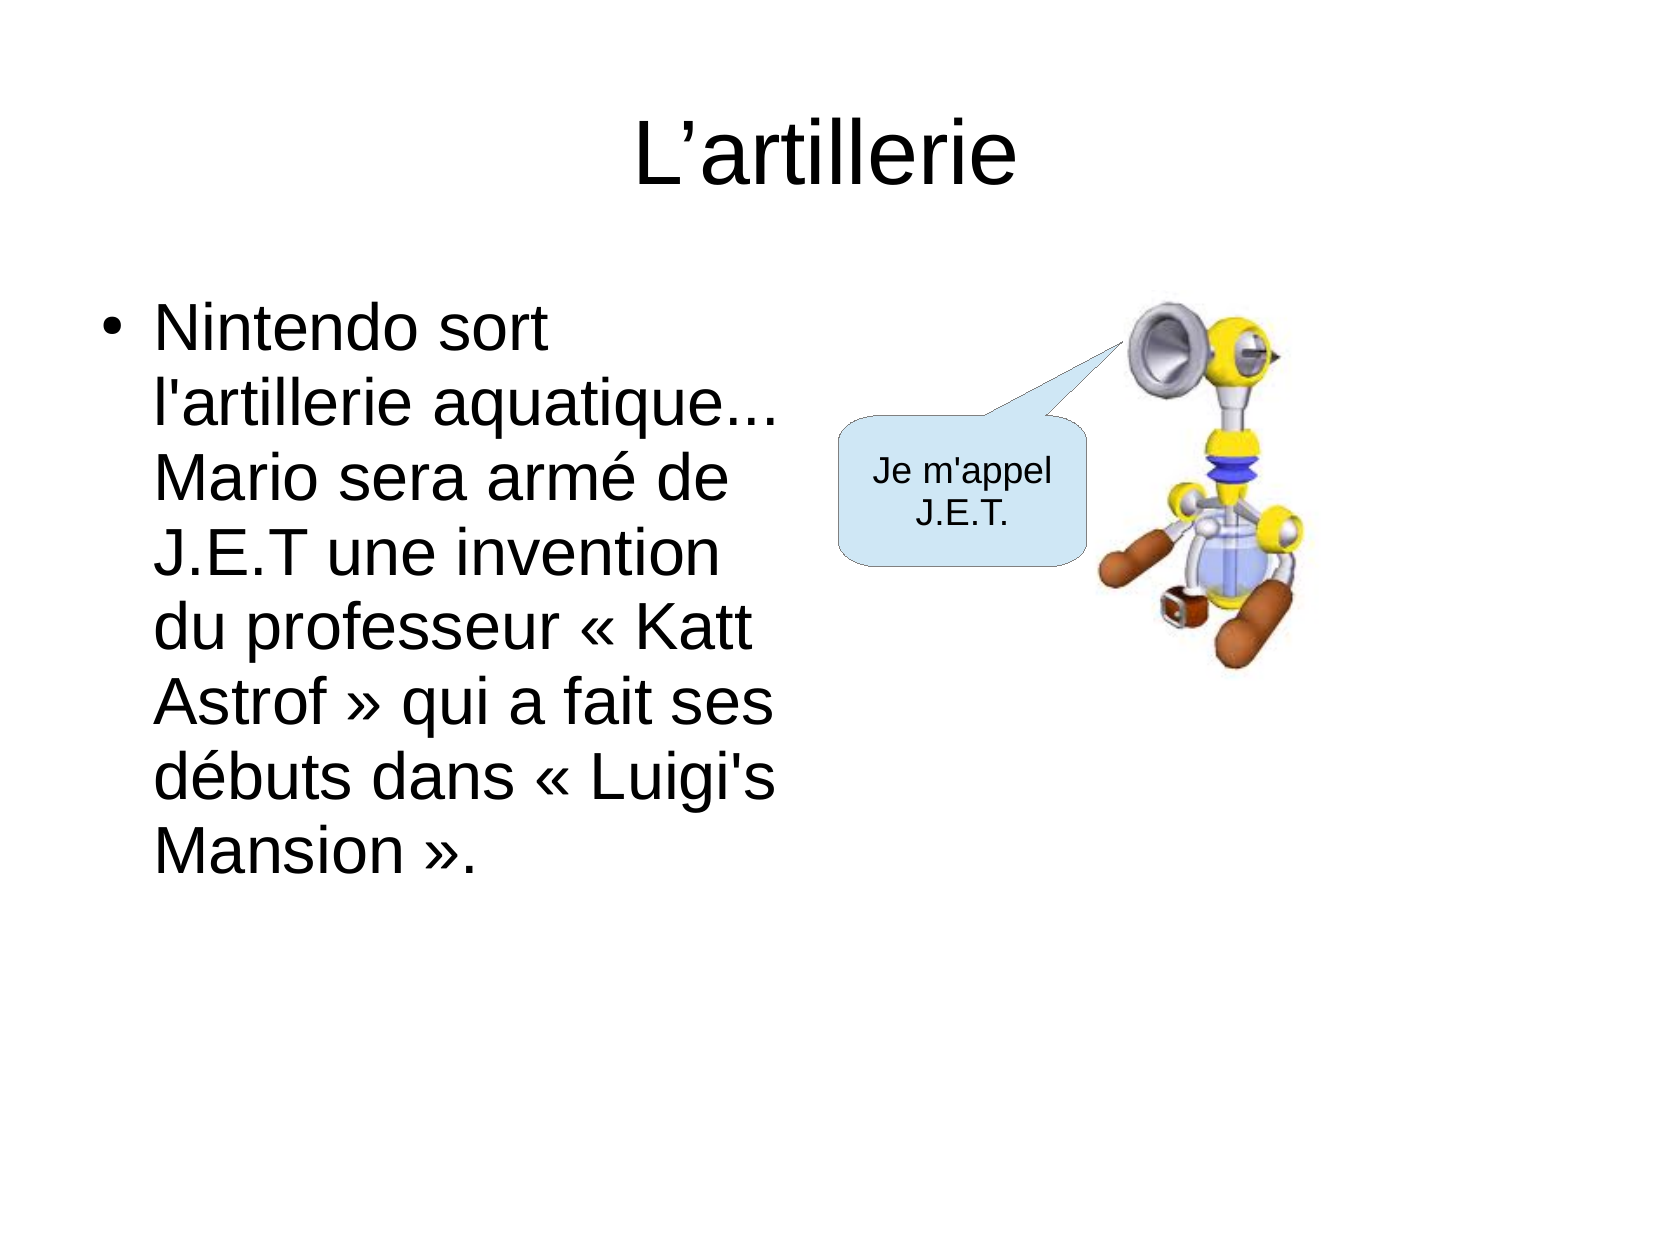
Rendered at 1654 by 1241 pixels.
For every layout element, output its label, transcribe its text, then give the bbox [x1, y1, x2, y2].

title L’artillerie [82, 49, 1571, 257]
picture [1013, 290, 1404, 681]
text_box Je m'appel J.E.T. [838, 341, 1123, 567]
list Nintendo sort l'artillerie aquatique... Mario sera armé de J.E.T une invention du professeur « Katt Astrof » qui a fait ses débuts dans « Luigi's Mansion ». [82, 290, 809, 1109]
